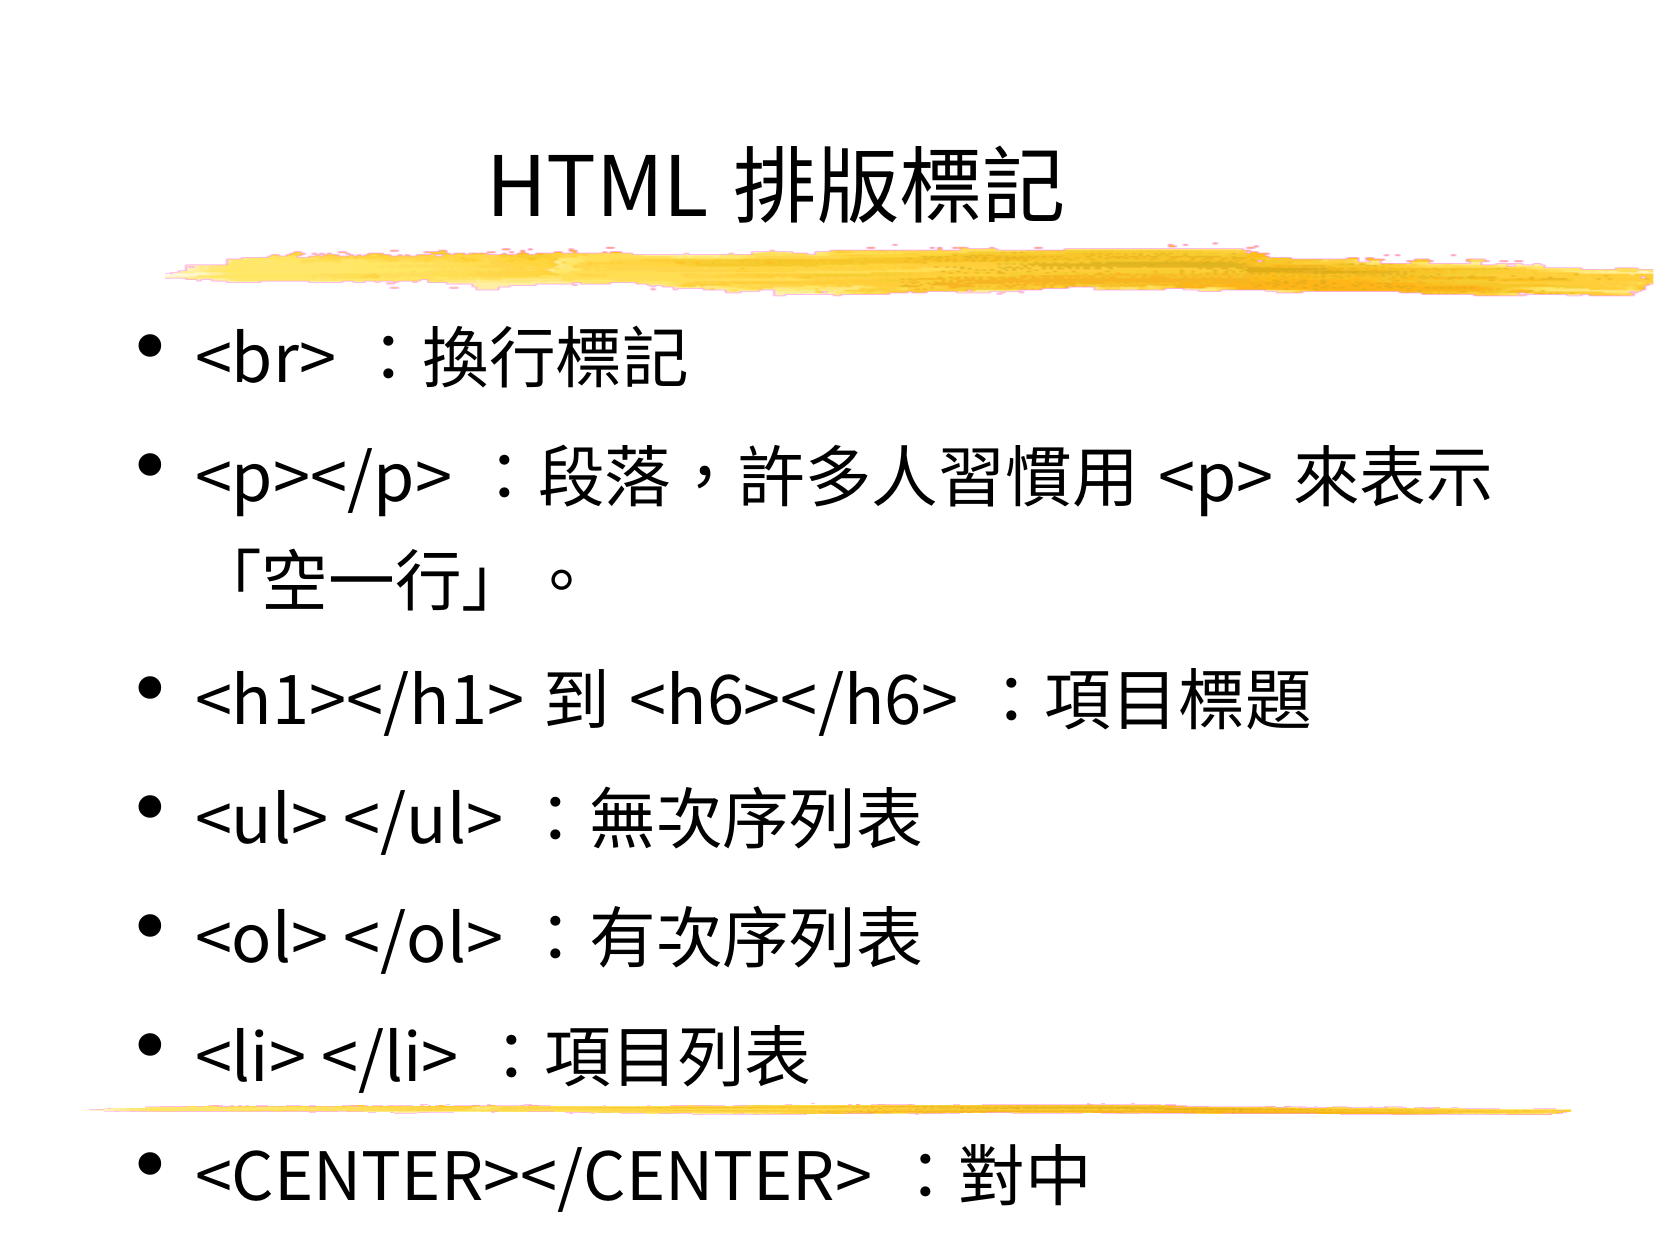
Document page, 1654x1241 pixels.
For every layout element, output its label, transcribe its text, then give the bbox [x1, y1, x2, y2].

title HTML排版標記 [73, 41, 1479, 249]
picture [165, 237, 1654, 308]
picture [82, 1102, 124, 1117]
list <br>：換行標記 <p></p>：段落，許多人習慣用<p>來表示「空一行」。 <h1></h1>到<h6></h6>：項目標題 <ul> </ul>：無次序列表 <ol> </ol>：有次序列表 <li> </li>：項目列表 <CENTER></CENTER>：對中 <pre> </pre>：預先排版文字（瀏覽器不排版） [124, 289, 1614, 1160]
